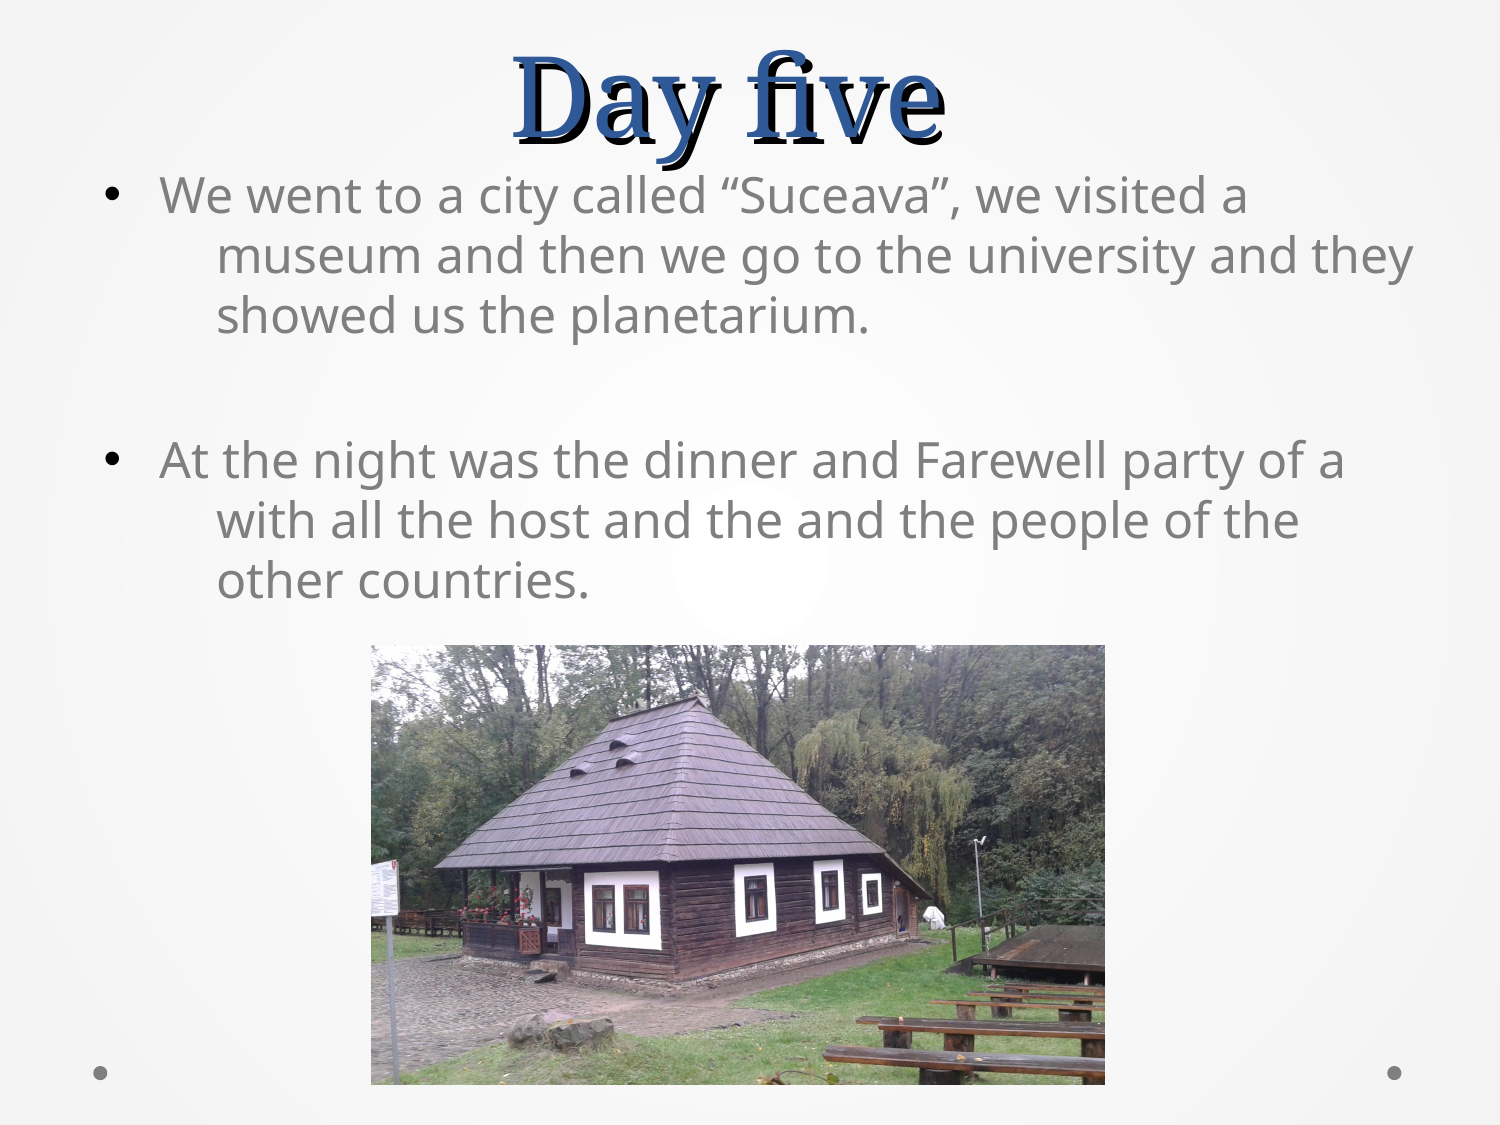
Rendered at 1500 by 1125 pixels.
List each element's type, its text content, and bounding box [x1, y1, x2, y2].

picture [371, 645, 1105, 1085]
title Day five [53, 19, 1402, 169]
list We went to a city called “Suceava”, we visited a museum and then we go to the university and they showed us the planetarium. At the night was the dinner and Farewell party of a with all the host and the and the people of the other countries. [88, 155, 1439, 899]
